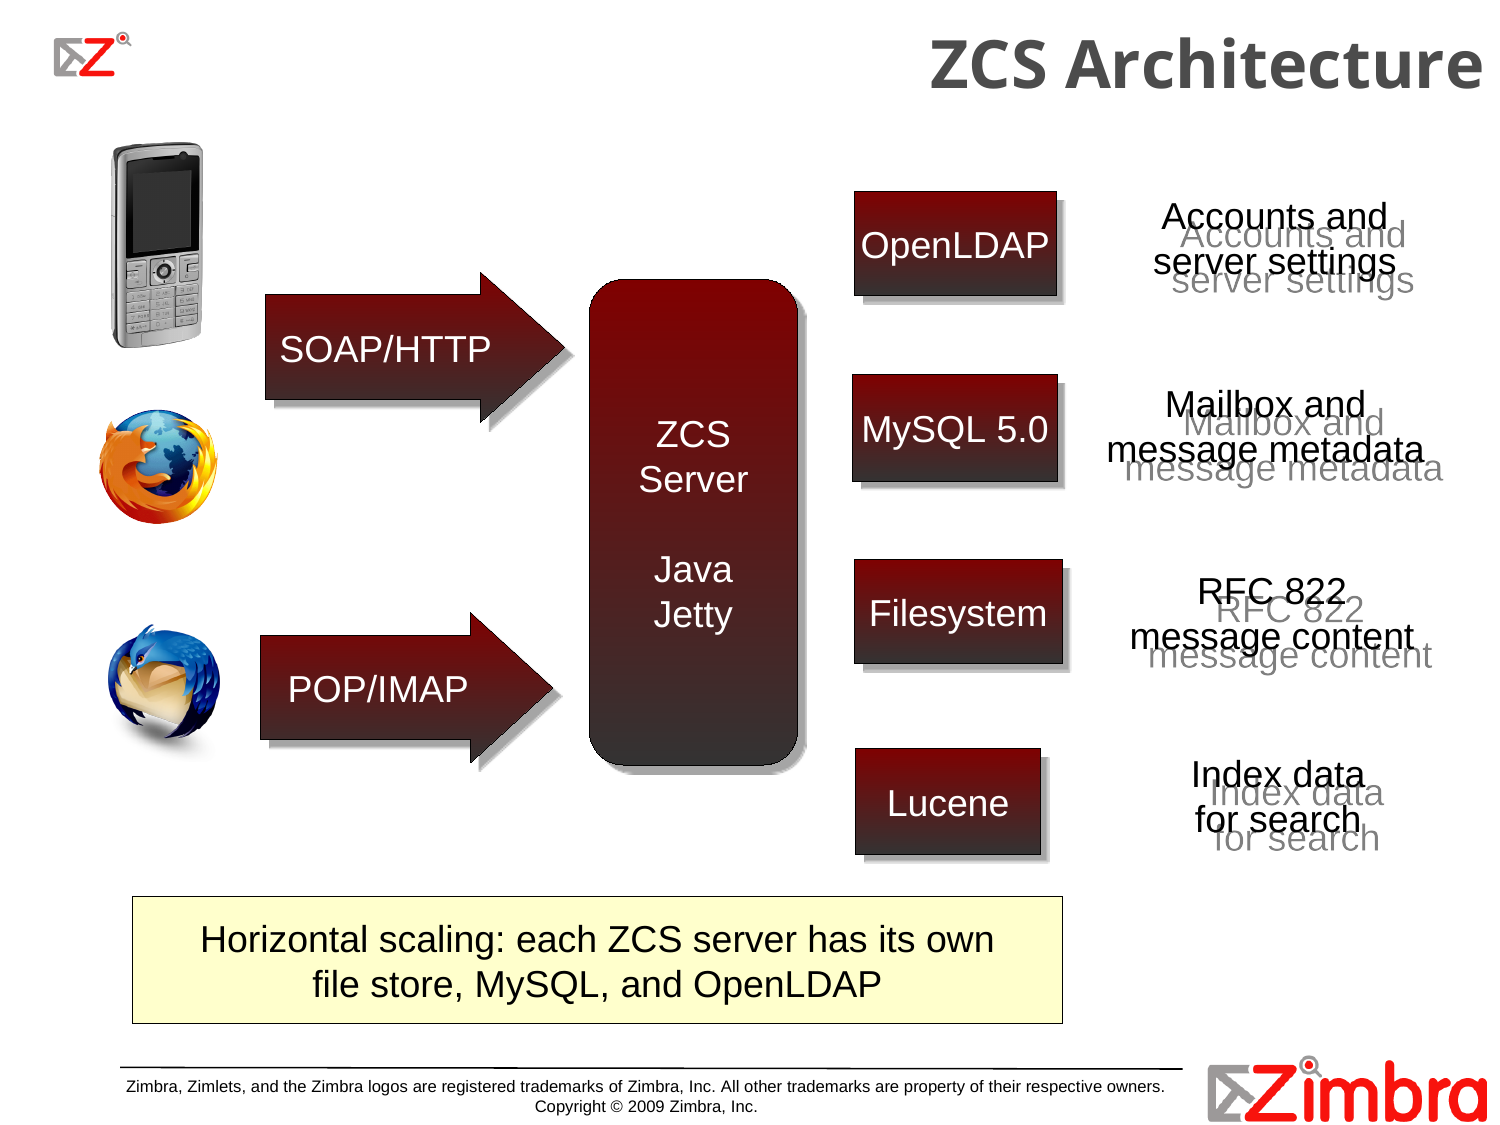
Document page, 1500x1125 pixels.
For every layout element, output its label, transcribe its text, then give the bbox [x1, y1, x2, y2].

text_box SOAP/HTTP [265, 272, 565, 423]
text_box Accounts and server settings [1091, 184, 1458, 310]
picture [96, 407, 224, 534]
picture [1197, 1046, 1497, 1111]
text_box MySQL 5.0 [852, 374, 1058, 482]
text_box Lucene [855, 748, 1041, 855]
picture [57, 28, 94, 48]
text_box ZCS Server Java Jetty [589, 279, 798, 766]
text_box POP/IMAP [260, 612, 553, 763]
text_box OpenLDAP [854, 191, 1057, 296]
text_box Horizontal scaling: each ZCS server has its own file store, MySQL, and OpenLDAP [132, 896, 1063, 1024]
text_box Index data for search [1095, 743, 1462, 868]
title ZCS Architecture [94, 12, 1500, 113]
picture [94, 624, 234, 762]
picture [111, 142, 203, 348]
text_box RFC 822 message content [1089, 559, 1455, 685]
text_box Filesystem [854, 559, 1063, 664]
text_box Mailbox and message metadata [1082, 372, 1449, 498]
